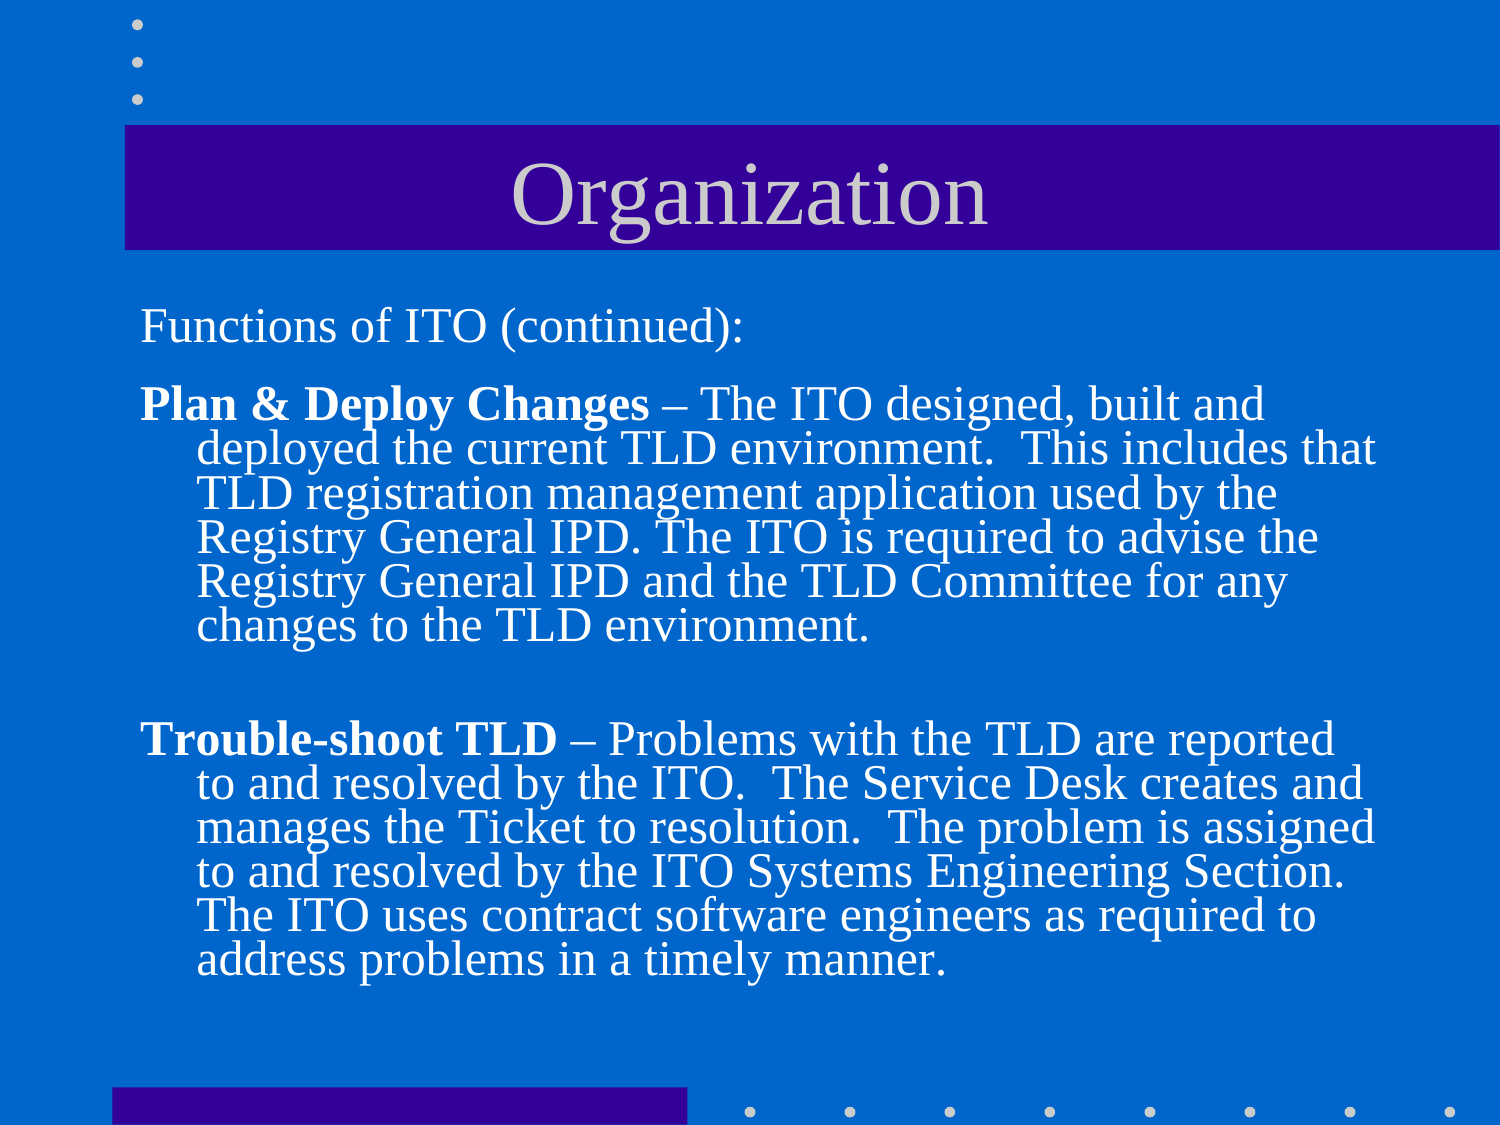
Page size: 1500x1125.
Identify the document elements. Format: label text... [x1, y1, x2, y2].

list Functions of ITO (continued): Plan & Deploy Changes – The ITO designed, built and deployed the current TLD environment. This includes that TLD registration management application used by the Registry General IPD. The ITO is required to advise the Registry General IPD and the TLD Committee for any changes to the TLD environment. Trouble-shoot TLD – Problems with the TLD are reported to and resolved by the ITO. The Service Desk creates and manages the Ticket to resolution. The problem is assigned to and resolved by the ITO Systems Engineering Section. The ITO uses contract software engineers as required to address problems in a timely manner. [125, 299, 1401, 1125]
title Organization [112, 99, 1388, 288]
